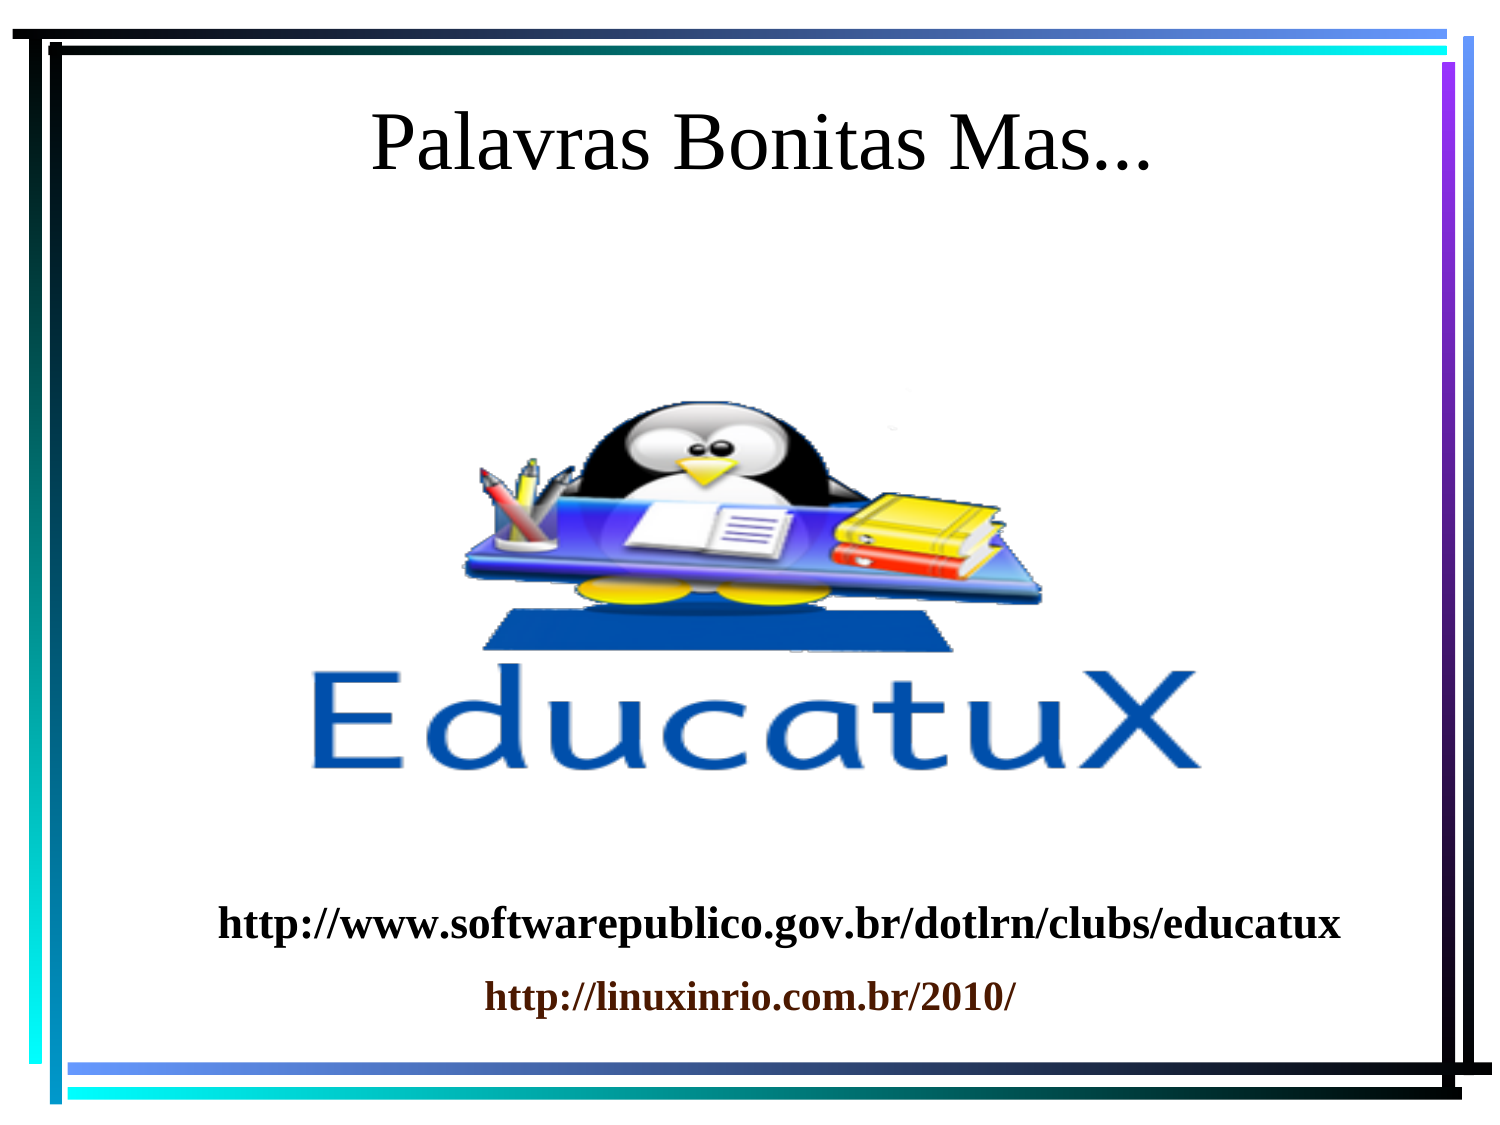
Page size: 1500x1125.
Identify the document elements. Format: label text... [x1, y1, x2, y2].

title http://www.softwarepublico.gov.br/dotlrn/clubs/educatux [142, 890, 1418, 957]
picture [0, 0, 1500, 1125]
text_box http://linuxinrio.com.br/2010/ [419, 957, 1032, 1029]
title Palavras Bonitas Mas... [125, 87, 1401, 213]
